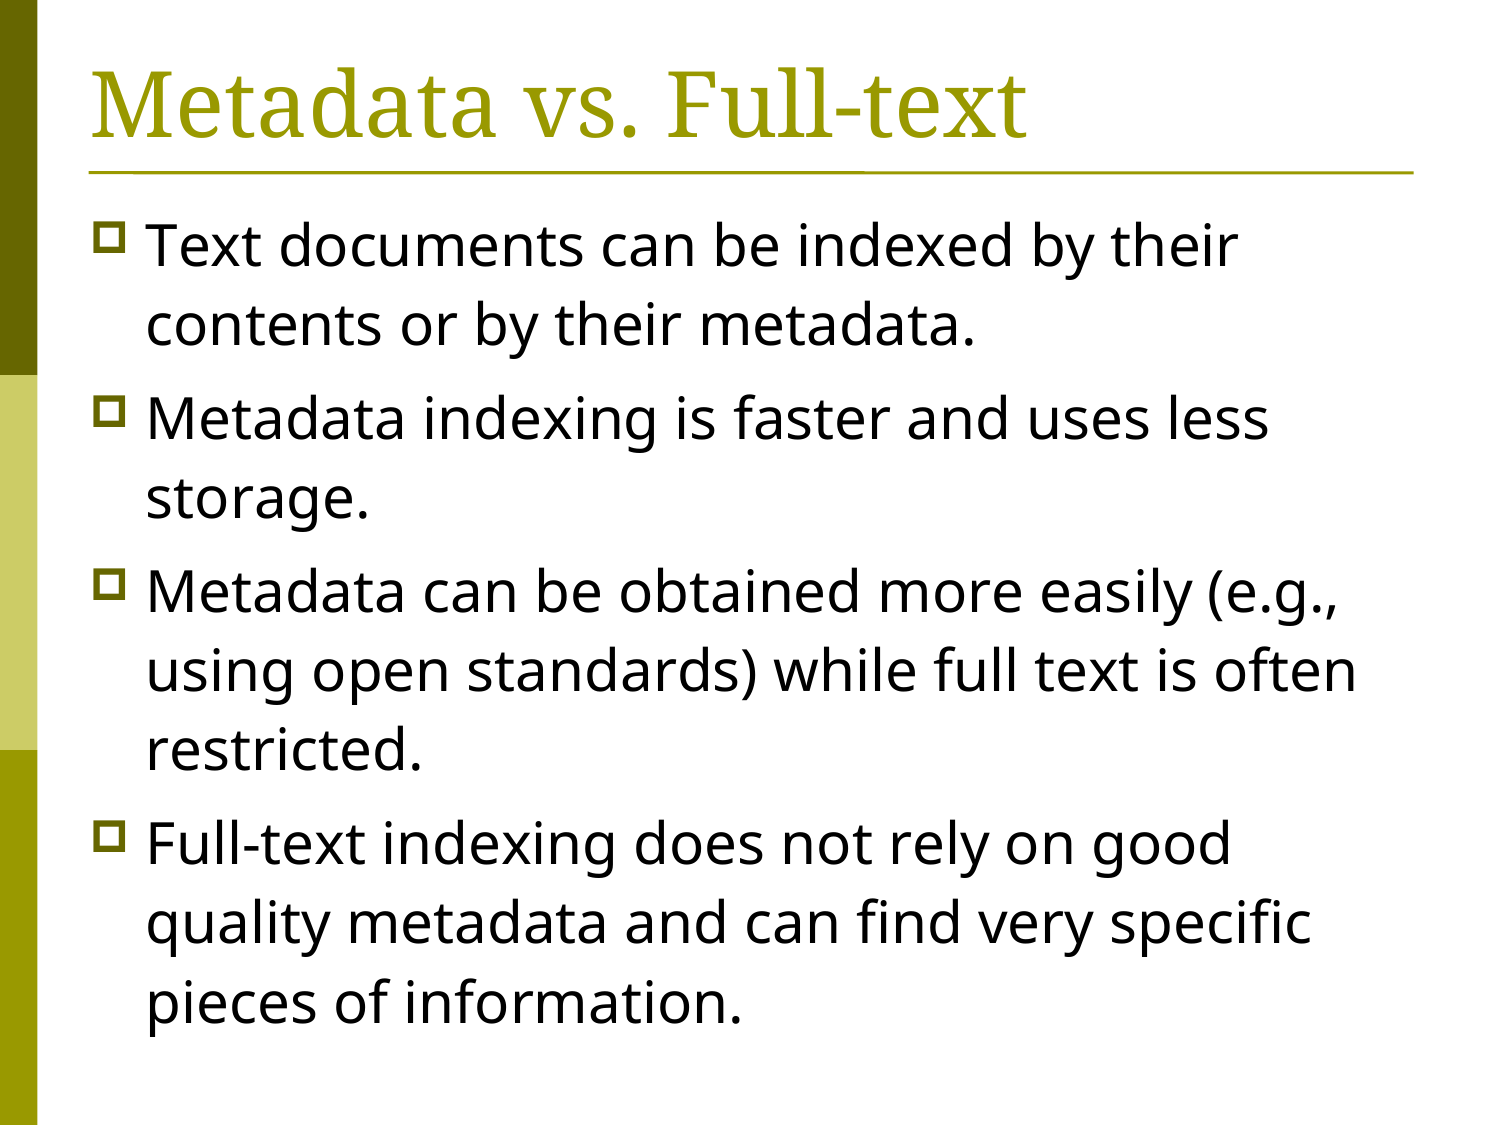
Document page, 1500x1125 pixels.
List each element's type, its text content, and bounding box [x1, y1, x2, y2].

title Metadata vs. Full-text [75, 45, 1426, 173]
list Text documents can be indexed by their contents or by their metadata. Metadata indexing is faster and uses less storage. Metadata can be obtained more easily (e.g., using open standards) while full text is often restricted. Full-text indexing does not rely on good quality metadata and can find very specific pieces of information. [75, 196, 1426, 1006]
